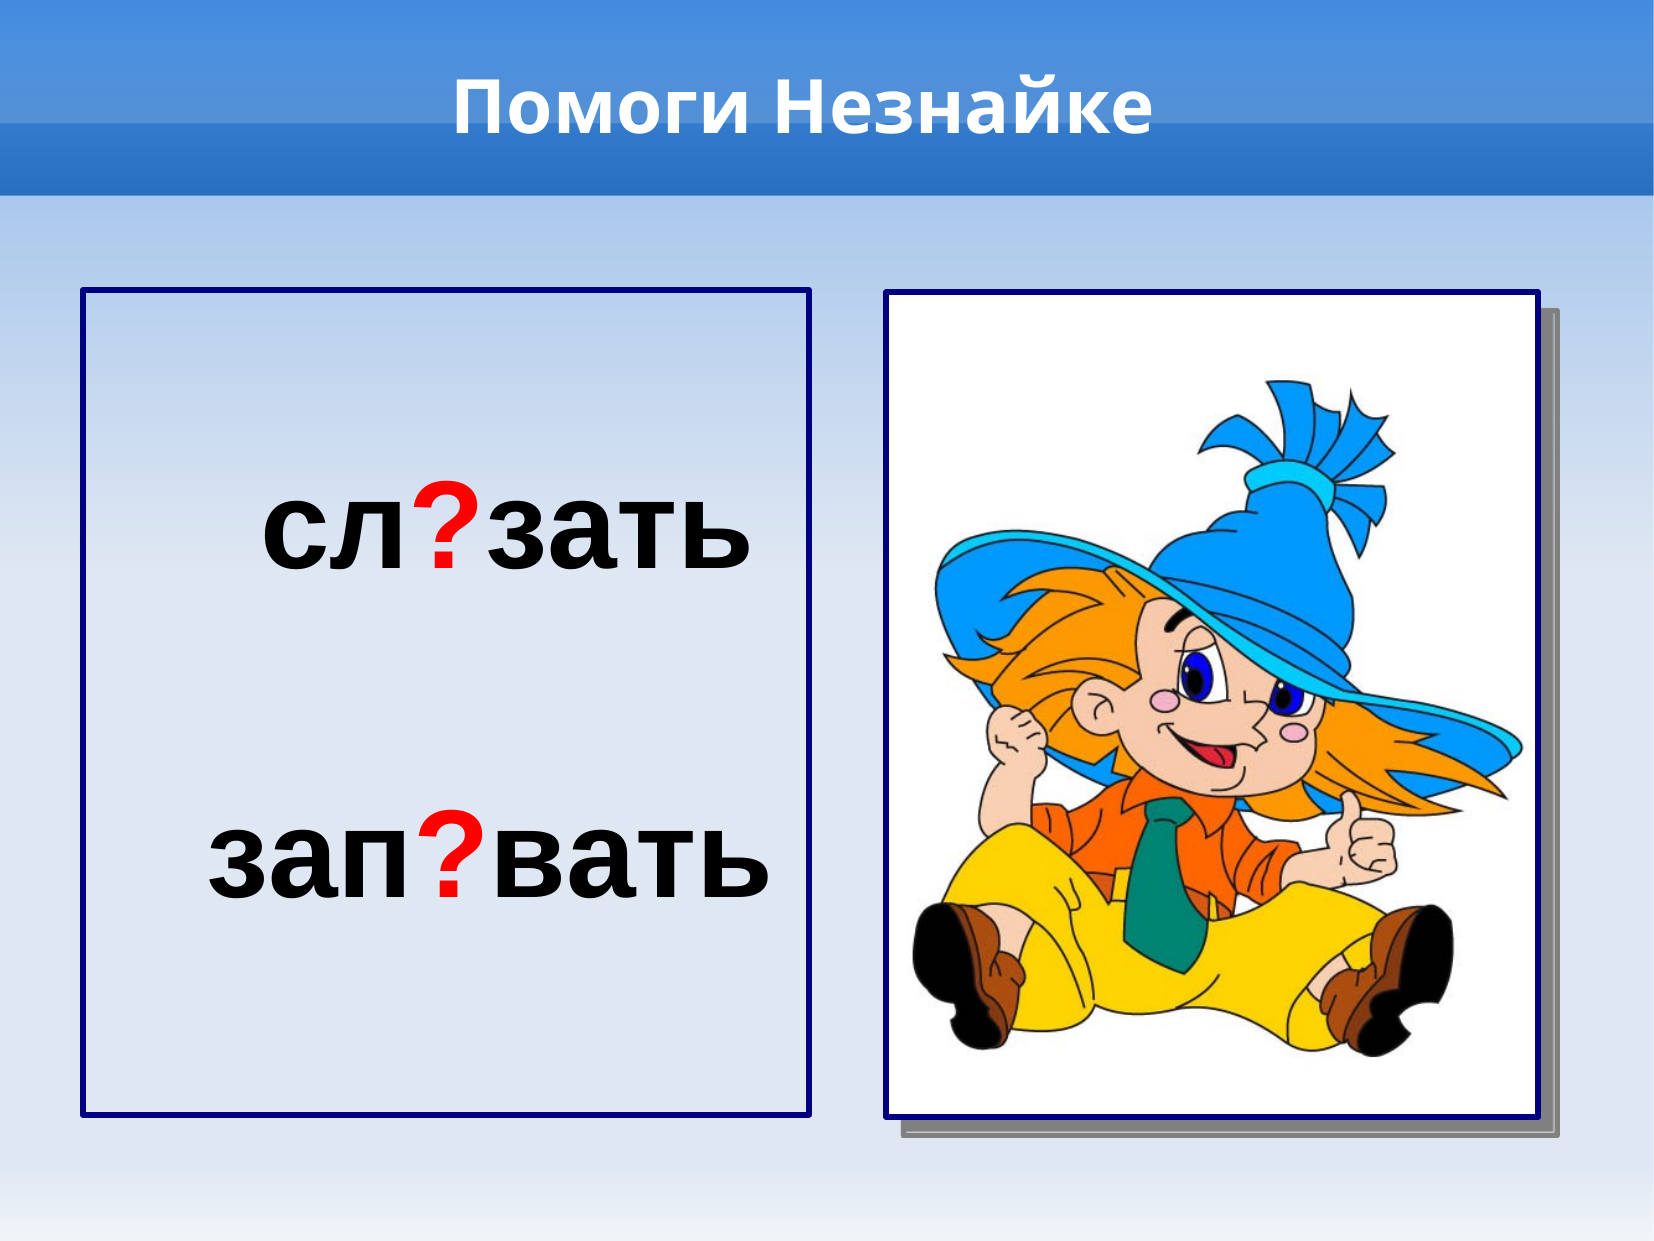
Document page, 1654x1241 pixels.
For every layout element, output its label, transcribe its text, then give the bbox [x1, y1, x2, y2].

list сл?зать зап?вать [82, 290, 809, 1115]
picture [888, 295, 1536, 1114]
title Помоги Незнайке [59, 0, 1548, 208]
